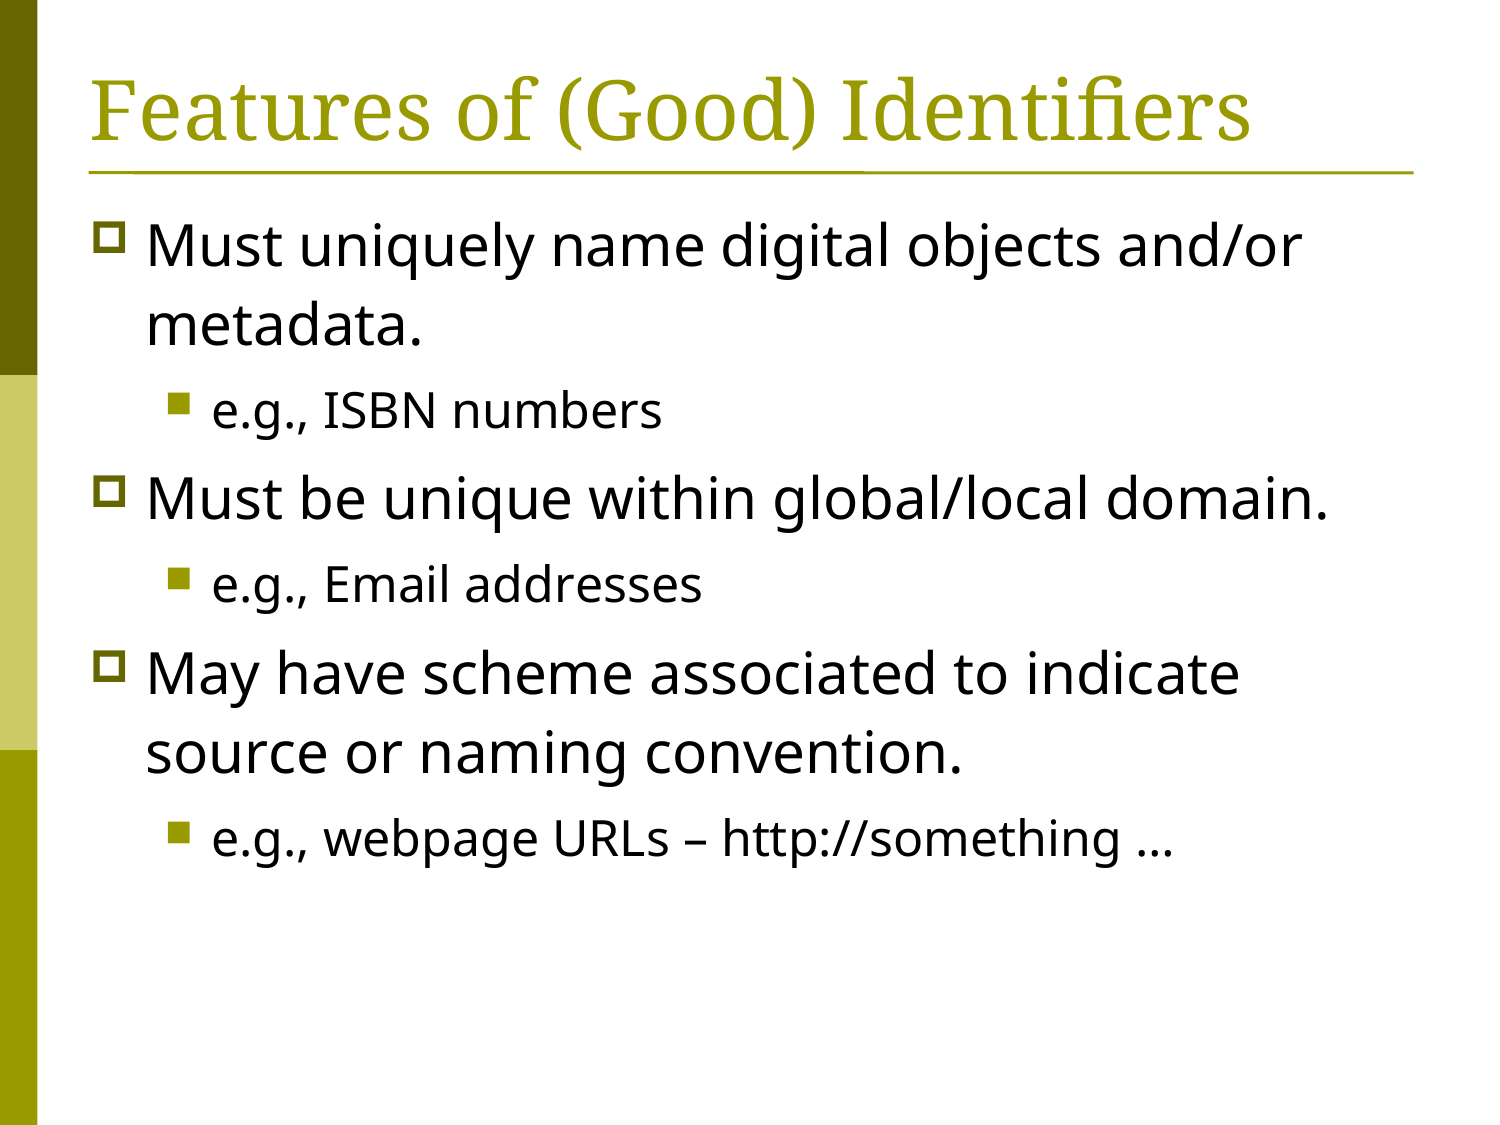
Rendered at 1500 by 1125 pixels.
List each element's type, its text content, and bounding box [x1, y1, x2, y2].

list Must uniquely name digital objects and/or metadata. e.g., ISBN numbers Must be unique within global/local domain. e.g., Email addresses May have scheme associated to indicate source or naming convention. e.g., webpage URLs – http://something … [75, 196, 1426, 1006]
title Features of (Good) Identifiers [75, 45, 1426, 173]
